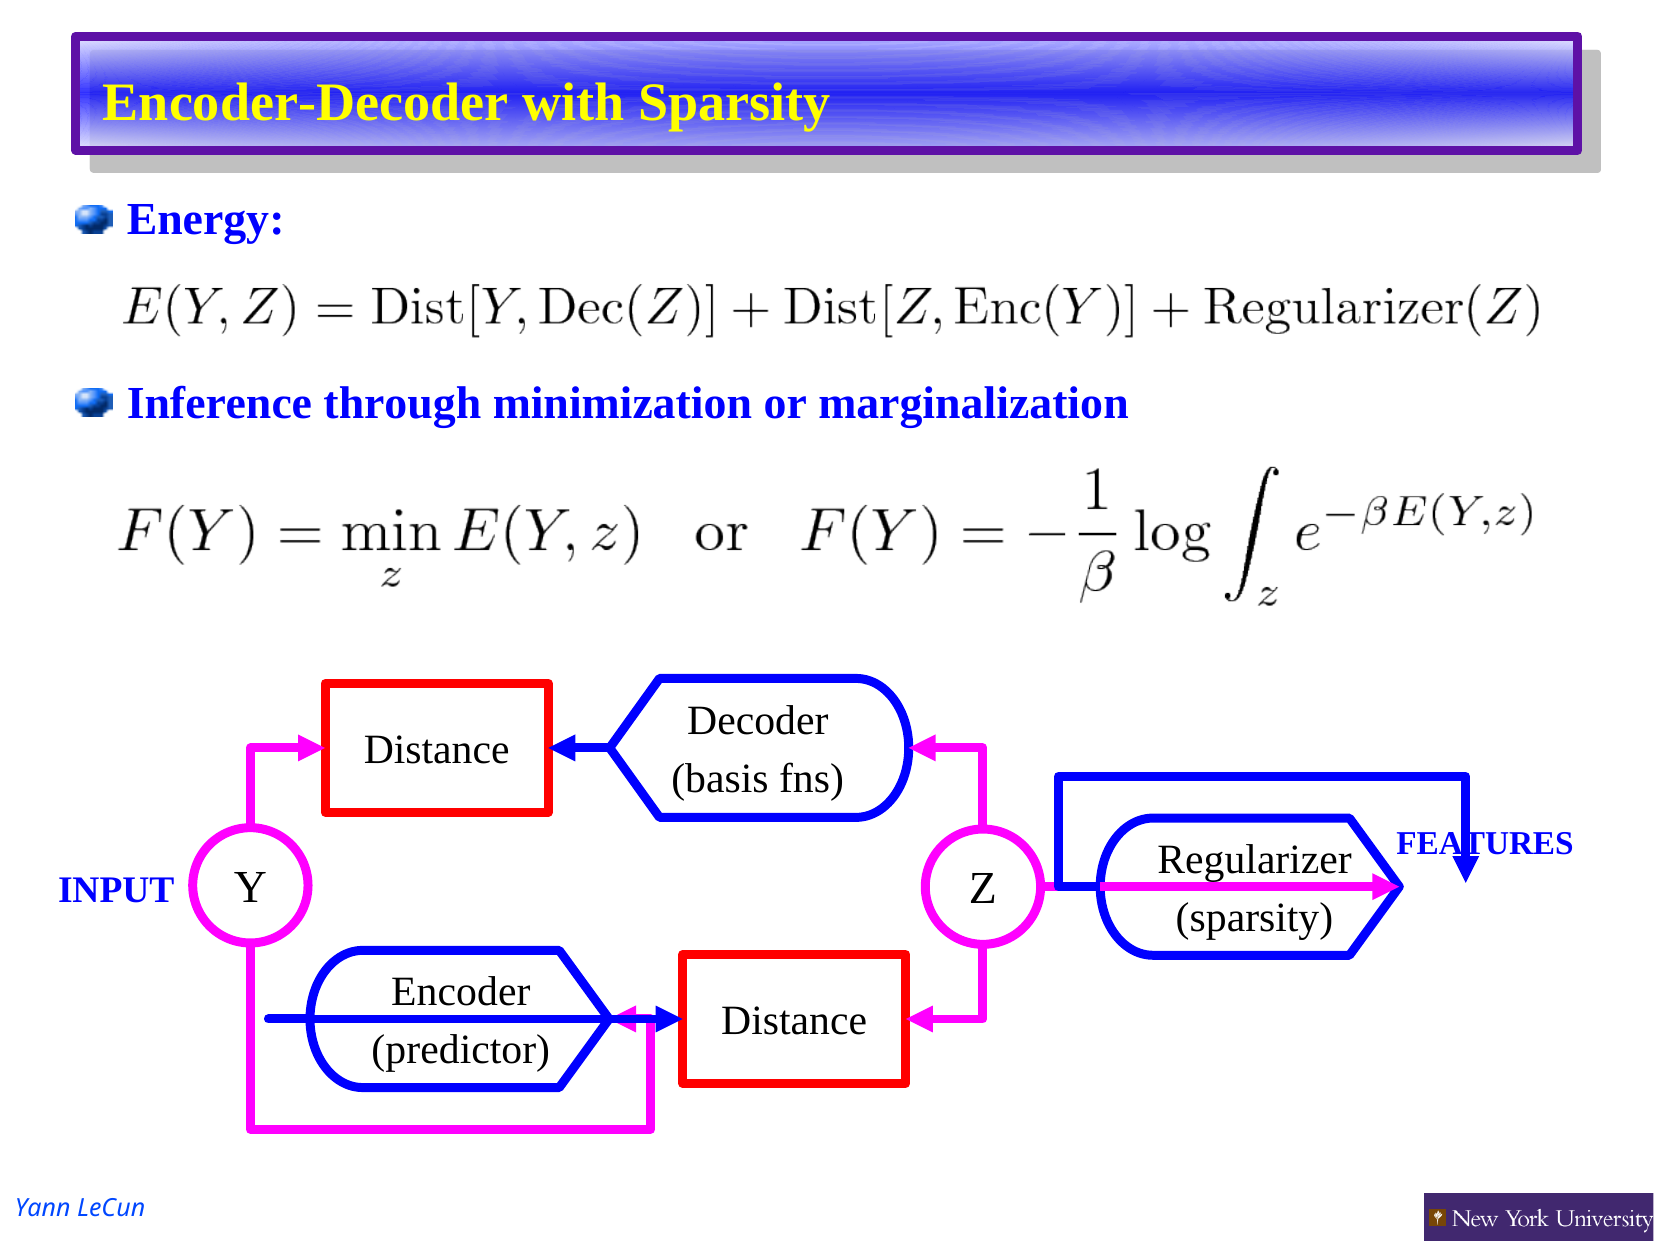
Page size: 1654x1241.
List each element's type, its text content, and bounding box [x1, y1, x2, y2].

text_box Distance [325, 683, 549, 813]
text_box Regularizer (sparsity) [1100, 818, 1399, 886]
list Energy: [75, 194, 1576, 275]
text_box Encoder (predictor) [310, 950, 607, 1015]
text_box Y [192, 827, 309, 943]
picture [1424, 1193, 1654, 1241]
text_box Z [925, 829, 1041, 945]
list Inference through minimization or marginalization [75, 377, 1576, 458]
text_box FEATURES [1375, 811, 1464, 882]
text_box Encoder (predictor) [310, 1023, 607, 1088]
text_box Distance [682, 954, 906, 1084]
picture [118, 279, 1544, 343]
title Encoder-Decoder with Sparsity [75, 36, 1578, 151]
text_box INPUT [37, 855, 215, 932]
text_box Regularizer (sparsity) [1100, 887, 1400, 956]
picture [112, 461, 1538, 612]
text_box Decoder (basis fns) [610, 678, 909, 818]
text_box FEATURES [1467, 811, 1613, 882]
